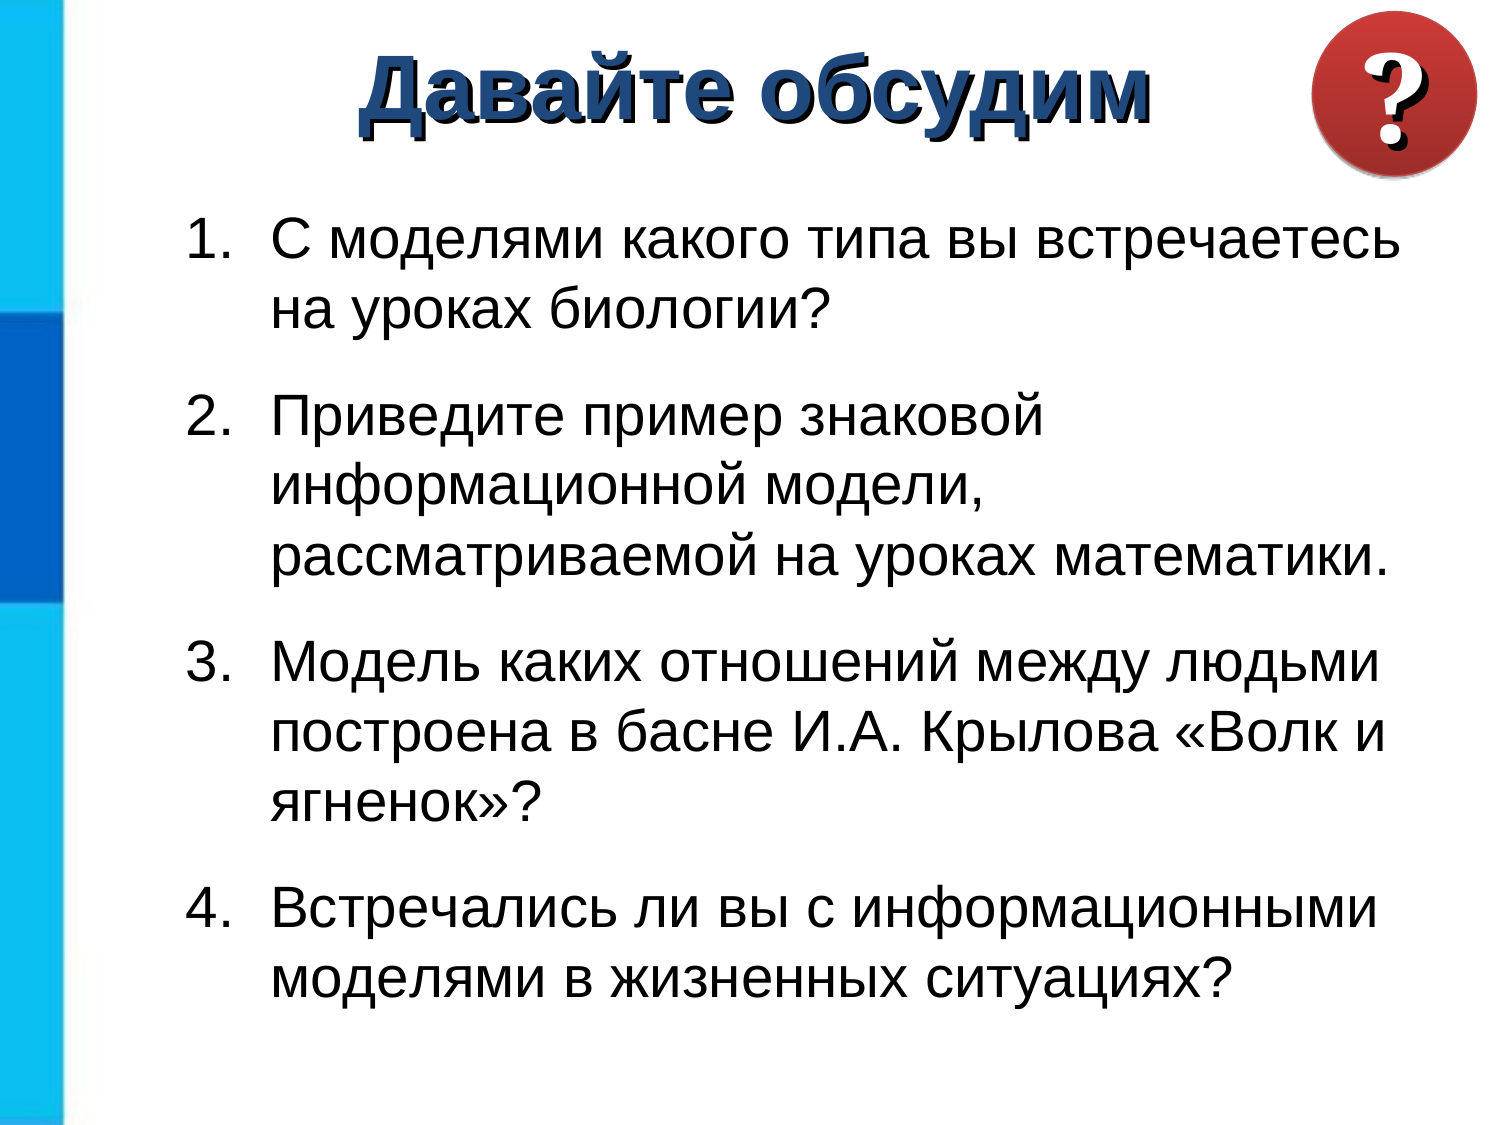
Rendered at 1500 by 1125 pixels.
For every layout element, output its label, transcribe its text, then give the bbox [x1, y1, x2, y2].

text_box ? [1312, 11, 1477, 176]
picture [0, 0, 1500, 1125]
title Давайте обсудим [128, 30, 1341, 135]
text_box С моделями какого типа вы встречаетесь на уроках биологии? Приведите пример знаковой информационной модели, рассматриваемой на уроках математики. Модель каких отношений между людьми построена в басне И.А. Крылова «Волк и ягненок»? Встречались ли вы с информационными моделями в жизненных ситуациях? [171, 192, 1436, 997]
